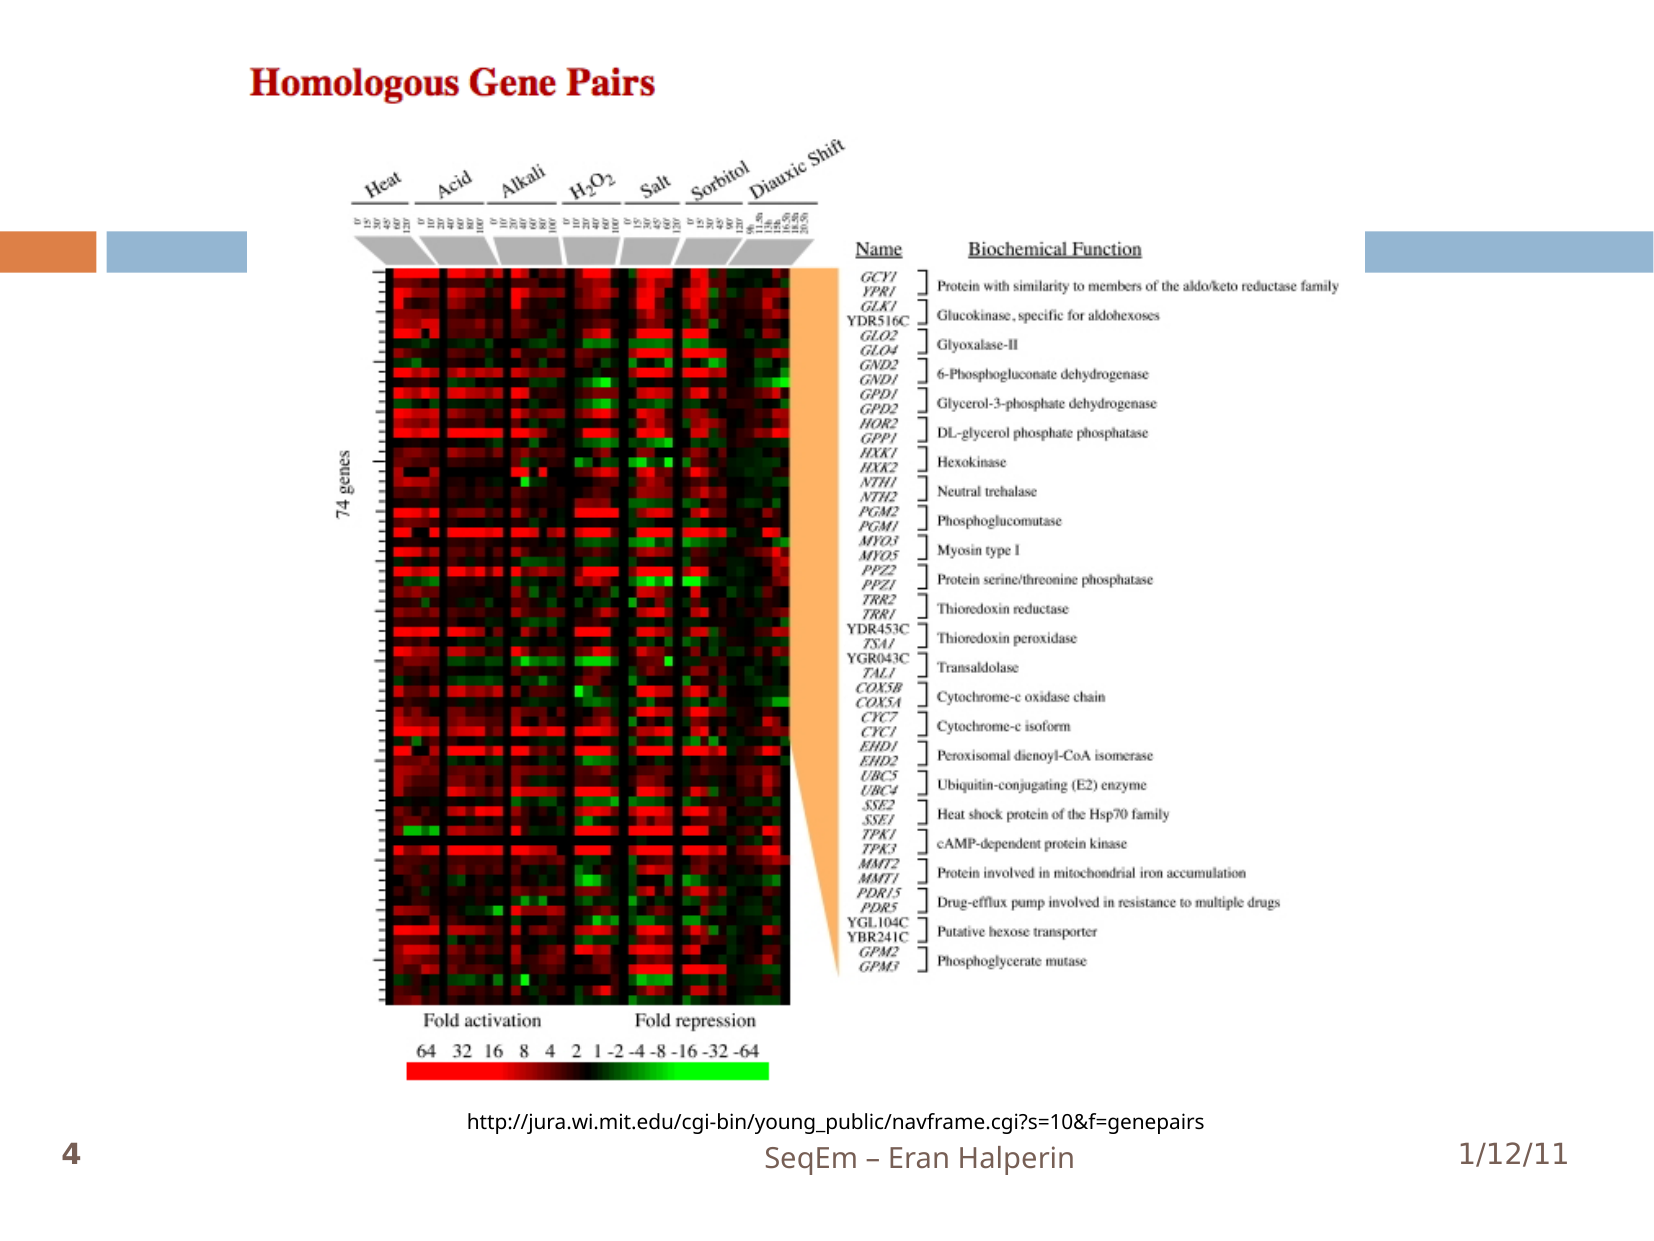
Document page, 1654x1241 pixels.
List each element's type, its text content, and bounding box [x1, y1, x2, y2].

text_box 1/12/11 [1102, 1129, 1585, 1196]
text_box <מספר> [0, 1129, 97, 1199]
text_box SeqEm – Eran Halperin [110, 1129, 1091, 1196]
picture [247, 55, 1365, 1100]
text_box http://jura.wi.mit.edu/cgi-bin/young_public/navframe.cgi?s=10&f=genepairs [309, 1100, 1220, 1144]
